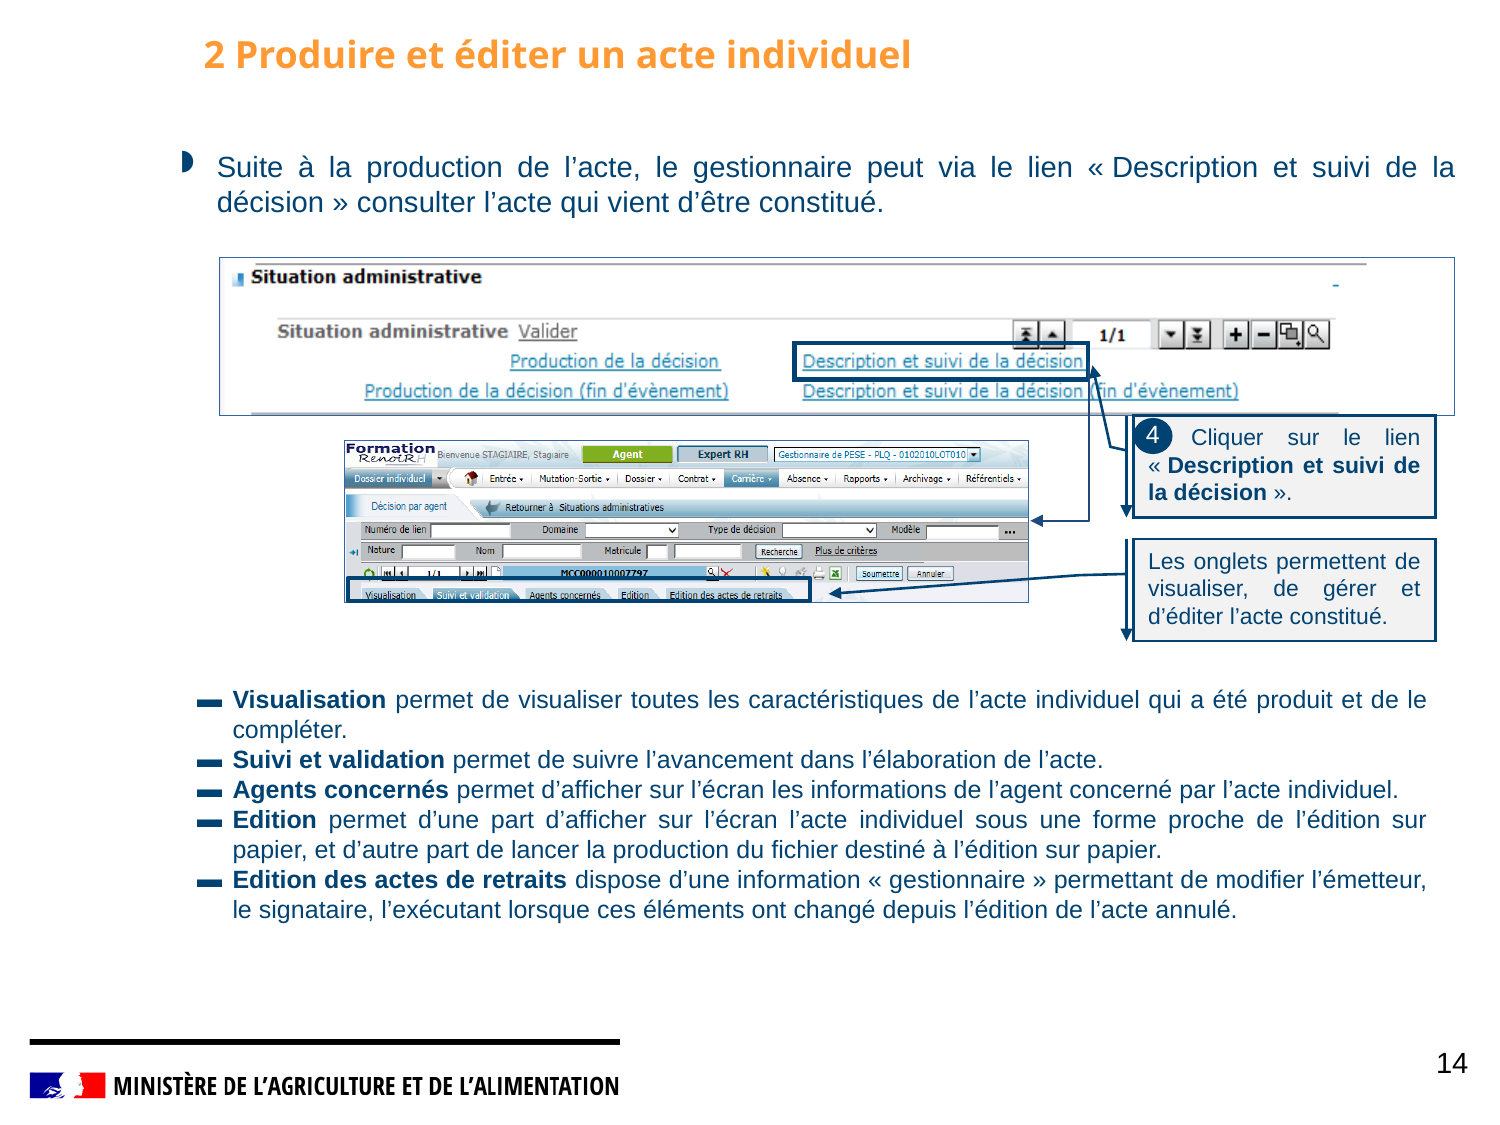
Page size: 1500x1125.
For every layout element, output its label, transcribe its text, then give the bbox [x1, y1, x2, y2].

text_box 4 [1133, 417, 1173, 455]
picture [797, 345, 1086, 377]
text_box 2 Produire et éditer un acte individuel [188, 23, 1323, 95]
text_box 4. Cliquer sur le lien « Description et suivi de la décision ». [1133, 416, 1435, 517]
picture [344, 440, 1029, 603]
text_box Les onglets permettent de visualiser, de gérer et d’éditer l’acte constitué. [1133, 539, 1435, 641]
text_box Suite à la production de l’acte, le gestionnaire peut via le lien « Description et suivi de la décision » consulter l’acte qui vient d’être constitué. [166, 141, 1472, 984]
picture [219, 257, 1455, 416]
picture [29, 1039, 620, 1099]
text_box Visualisation permet de visualiser toutes les caractéristiques de l’acte individuel qui a été produit et de le compléter. Suivi et validation permet de suivre l’avancement dans l’élaboration de l’acte. Agents concernés permet d’afficher sur l’écran les informations de l’agent concerné par l’acte individuel. Edition permet d’une part d’afficher sur l’écran l’acte individuel sous une forme proche de l’édition sur papier, et d’autre part de lancer la production du fichier destiné à l’édition sur papier. Edition des actes de retraits dispose d’une information « gestionnaire » permettant de modifier l’émetteur, le signataire, l’exécutant lorsque ces éléments ont changé depuis l’édition de l’acte annulé. [146, 676, 1445, 1061]
picture [350, 580, 808, 599]
